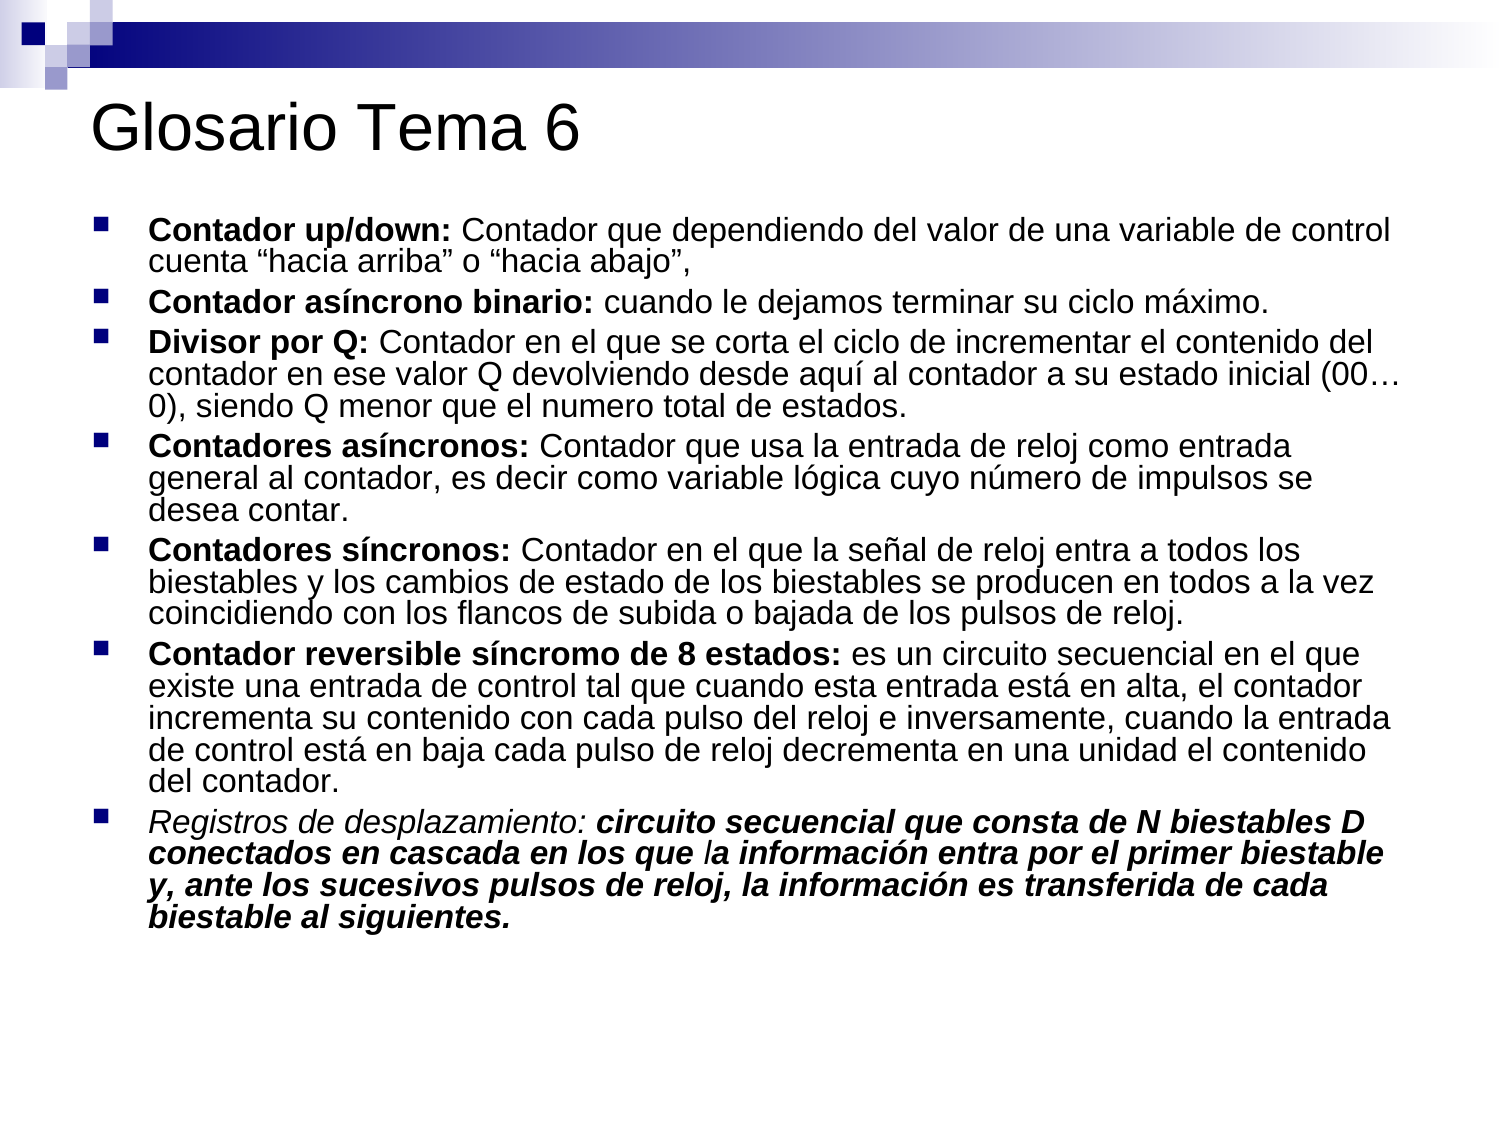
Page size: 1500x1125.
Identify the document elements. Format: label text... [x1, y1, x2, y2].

list Contador up/down: Contador que dependiendo del valor de una variable de control cuenta “hacia arriba” o “hacia abajo”, Contador asíncrono binario: cuando le dejamos terminar su ciclo máximo. Divisor por Q: Contador en el que se corta el ciclo de incrementar el contenido del contador en ese valor Q devolviendo desde aquí al contador a su estado inicial (00…0), siendo Q menor que el numero total de estados. Contadores asíncronos: Contador que usa la entrada de reloj como entrada general al contador, es decir como variable lógica cuyo número de impulsos se desea contar. Contadores síncronos: Contador en el que la señal de reloj entra a todos los biestables y los cambios de estado de los biestables se producen en todos a la vez coincidiendo con los flancos de subida o bajada de los pulsos de reloj. Contador reversible síncromo de 8 estados: es un circuito secuencial en el que existe una entrada de control tal que cuando esta entrada está en alta, el contador incrementa su contenido con cada pulso del reloj e inversamente, cuando la entrada de control está en baja cada pulso de reloj decrementa en una unidad el contenido del contador. Registros de desplazamiento: circuito secuencial que consta de N biestables D conectados en cascada en los que la información entra por el primer biestable y, ante los sucesivos pulsos de reloj, la información es transferida de cada biestable al siguientes. [76, 207, 1427, 1059]
title Glosario Tema 6 [75, 75, 1426, 173]
